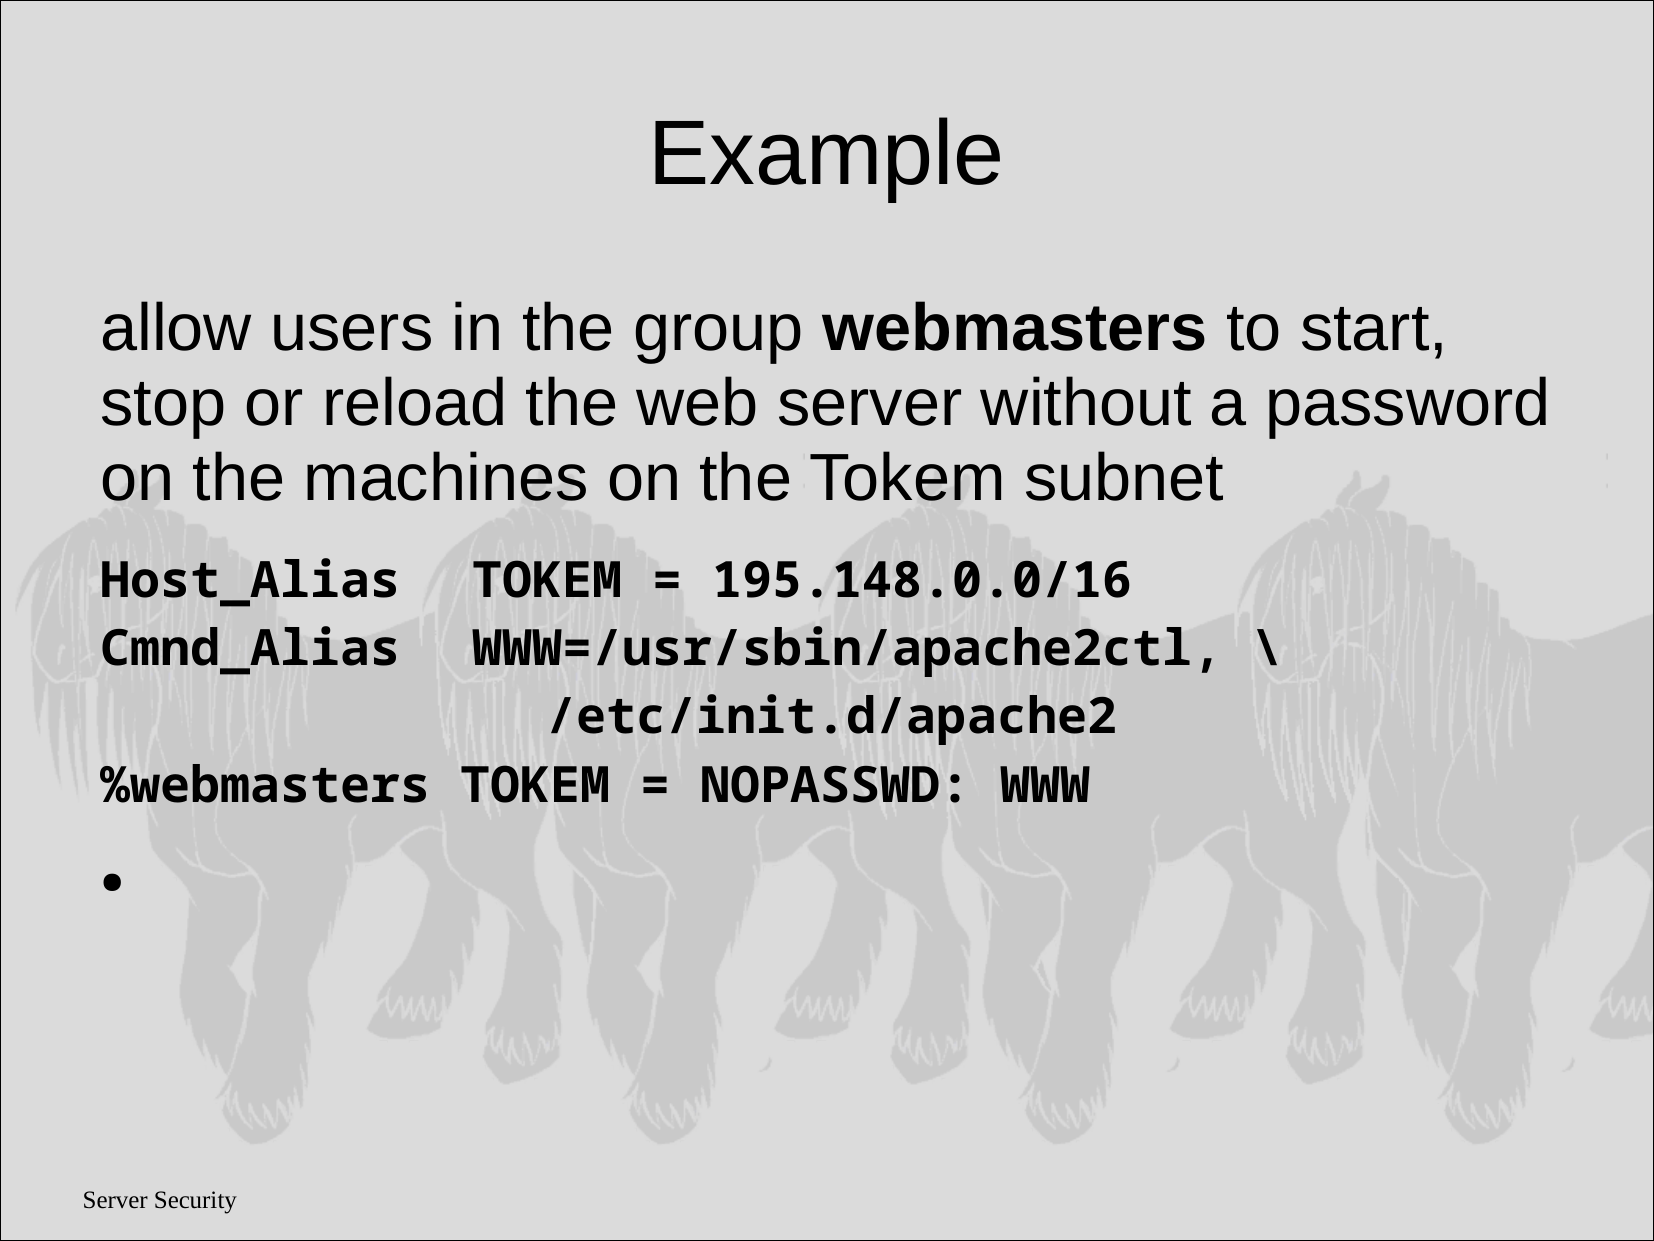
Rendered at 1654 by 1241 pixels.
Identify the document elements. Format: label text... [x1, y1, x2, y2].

title Example [82, 56, 1571, 250]
list allow users in the group webmasters to start, stop or reload the web server without a password on the machines on the Tokem subnet Host_Alias TOKEM = 195.148.0.0/16 Cmnd_Alias WWW=/usr/sbin/apache2ctl, \ /etc/init.d/apache2 %webmasters TOKEM = NOPASSWD: WWW [82, 290, 1571, 1094]
